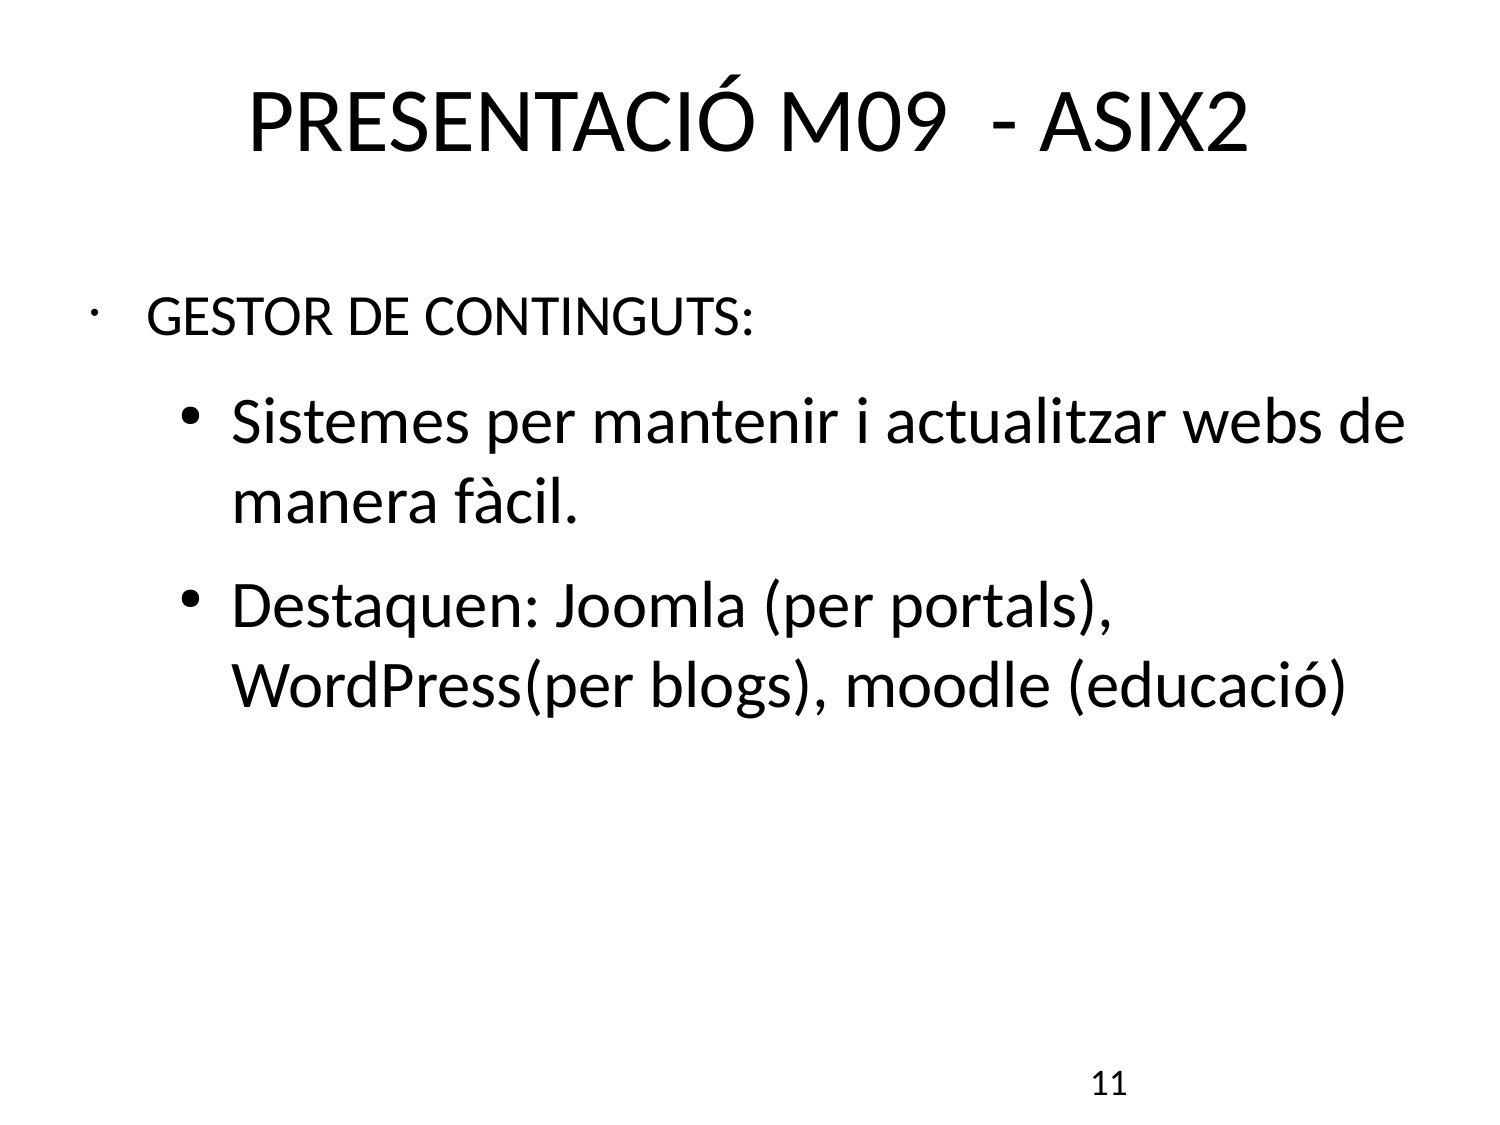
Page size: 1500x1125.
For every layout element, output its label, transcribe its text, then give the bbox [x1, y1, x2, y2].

title PRESENTACIÓ M09 - ASIX2 [75, 45, 1426, 233]
list GESTOR DE CONTINGUTS: Sistemes per mantenir i actualitzar webs de manera fàcil. Destaquen: Joomla (per portals), WordPress(per blogs), moodle (educació) [75, 262, 1426, 1005]
